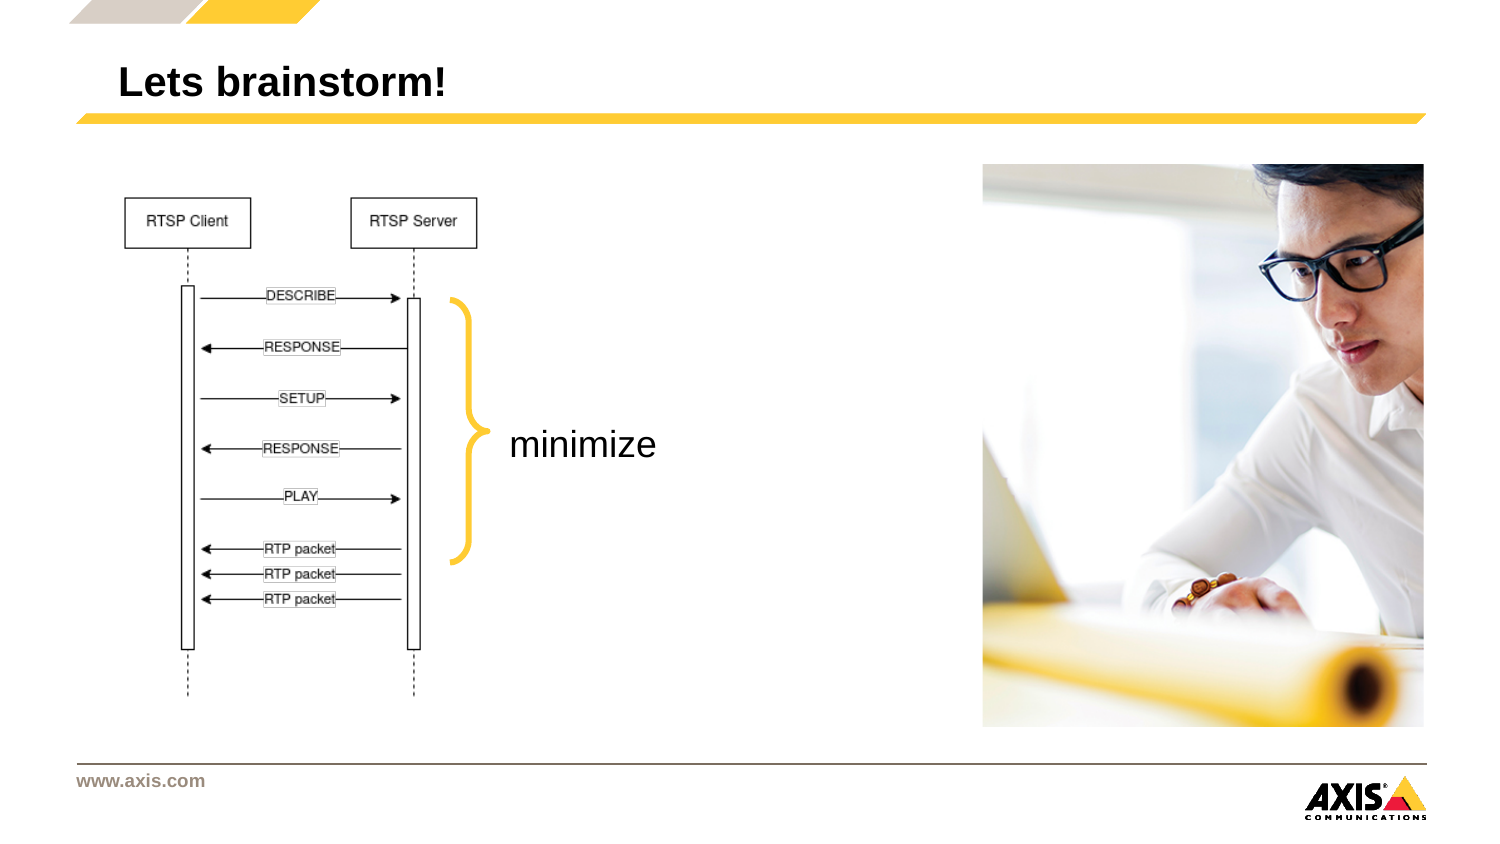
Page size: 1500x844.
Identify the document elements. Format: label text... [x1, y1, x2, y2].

picture [982, 164, 1424, 727]
picture [112, 185, 490, 713]
title Lets brainstorm! [103, 47, 1462, 108]
picture [1305, 776, 1426, 820]
list minimize [450, 412, 713, 526]
